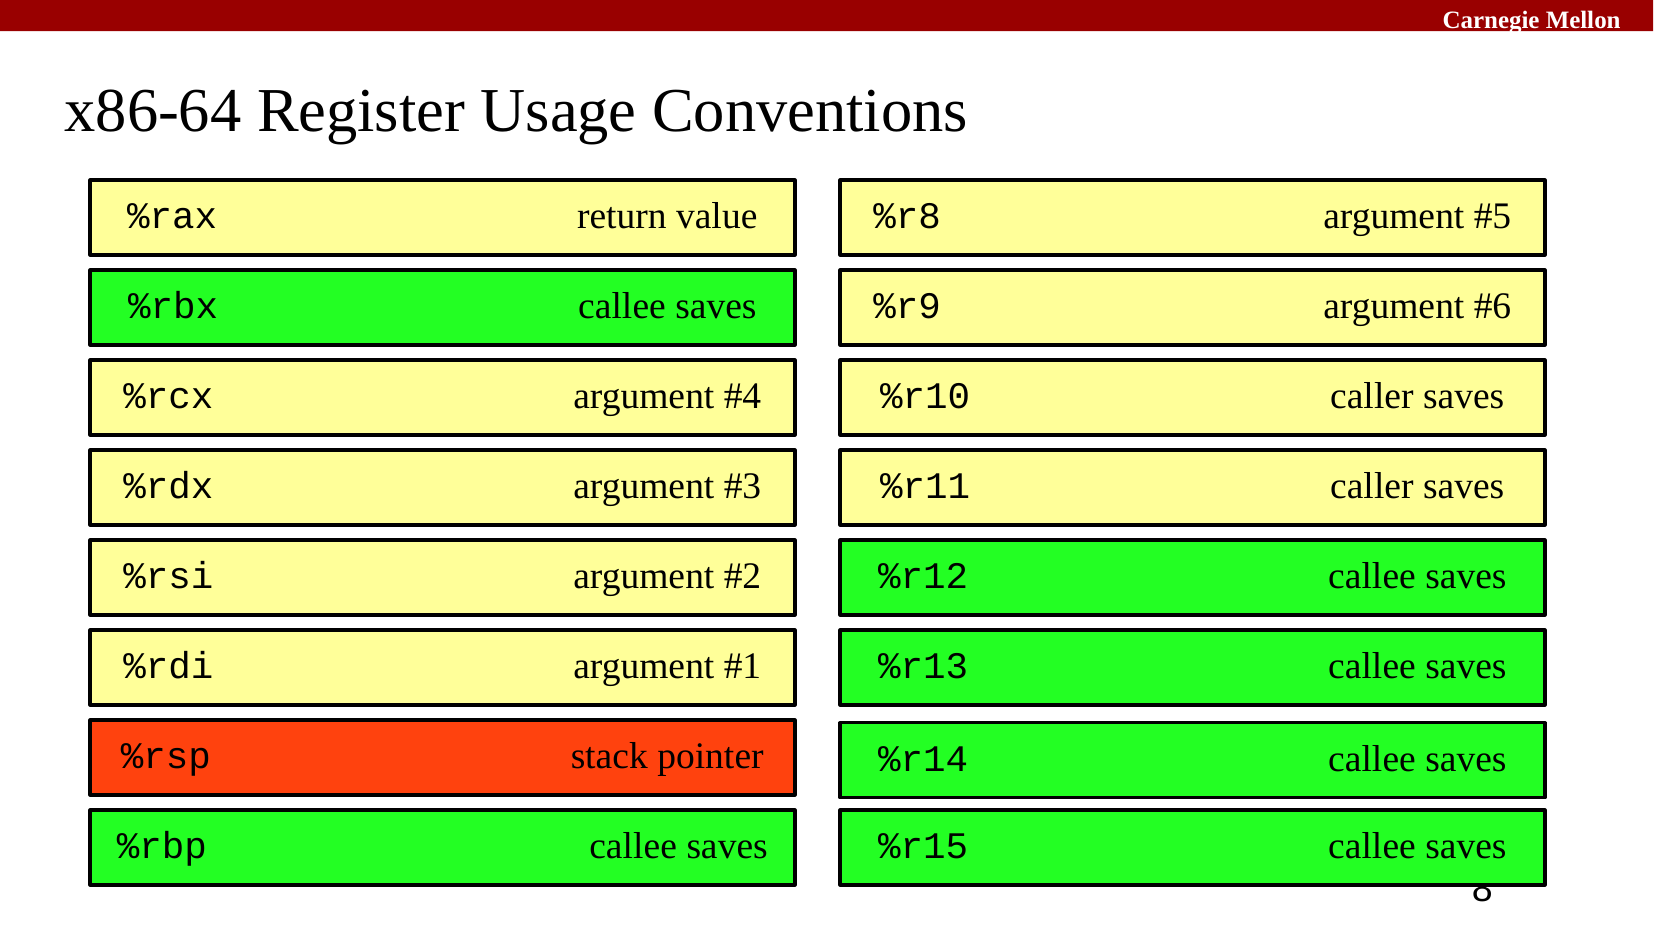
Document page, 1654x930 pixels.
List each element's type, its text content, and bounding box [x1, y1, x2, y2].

text_box %r14 callee saves [840, 722, 1546, 798]
text_box %rdi argument #1 [90, 630, 796, 706]
text_box %r9 argument #6 [840, 269, 1546, 345]
text_box %r10 caller saves [840, 359, 1546, 436]
text_box %rsi argument #2 [90, 540, 796, 616]
title x86-64 Register Usage Conventions [64, 58, 1576, 163]
text_box %r8 argument #5 [840, 180, 1546, 256]
text_box %rcx argument #4 [90, 359, 796, 436]
text_box %r15 callee saves [840, 810, 1546, 886]
text_box %rbx callee saves [90, 269, 796, 345]
text_box %r11 caller saves [840, 449, 1546, 526]
text_box %rsp stack pointer [90, 720, 796, 796]
text_box %r12 callee saves [840, 540, 1546, 616]
text_box %rdx argument #3 [90, 449, 796, 526]
text_box %rbp callee saves [90, 810, 796, 886]
text_box %rax return value [90, 180, 796, 256]
text_box %r13 callee saves [840, 630, 1546, 706]
